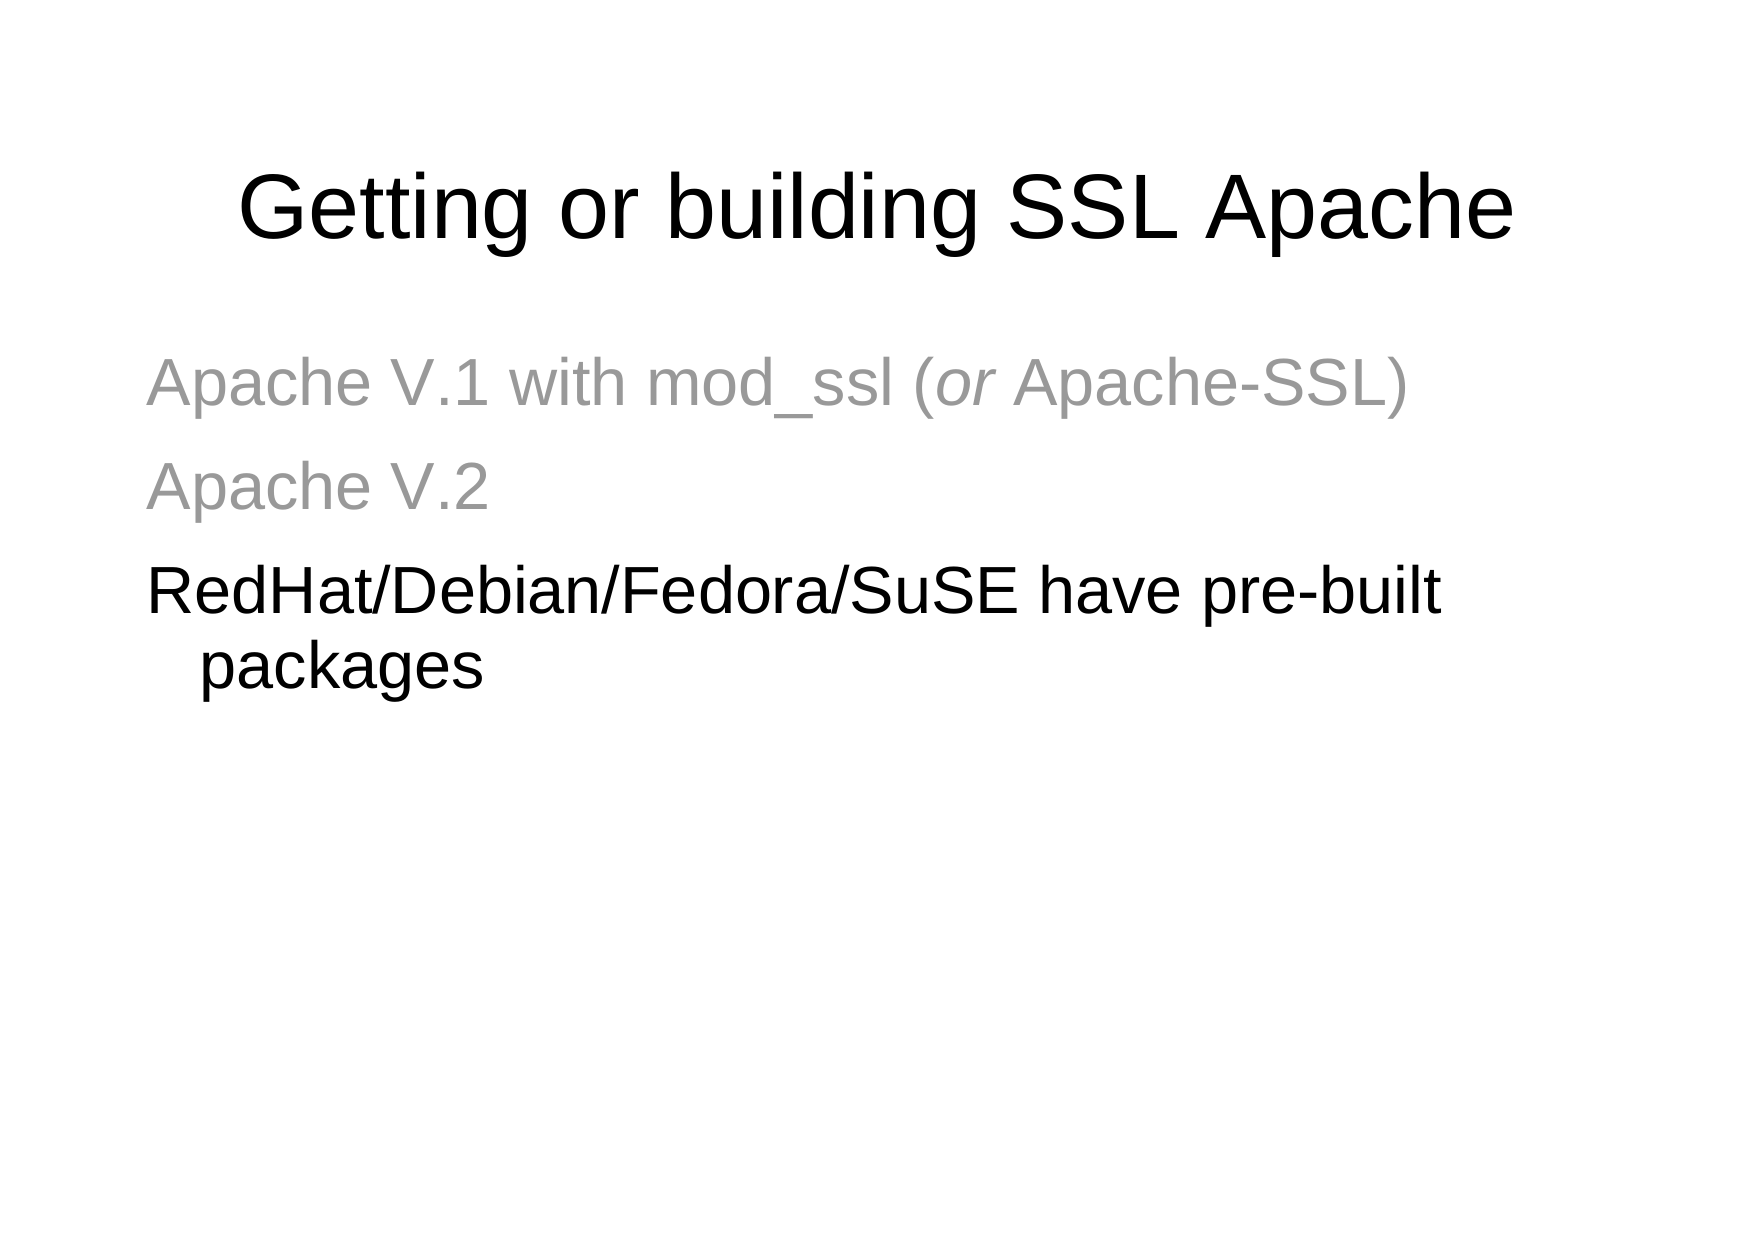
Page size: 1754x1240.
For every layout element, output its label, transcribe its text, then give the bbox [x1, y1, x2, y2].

list Apache V.1 with mod_ssl (or Apache-SSL) Apache V.2 RedHat/Debian/Fedora/SuSE have pre-built packages [128, 344, 1627, 1126]
title Getting or building SSL Apache [128, 102, 1627, 310]
